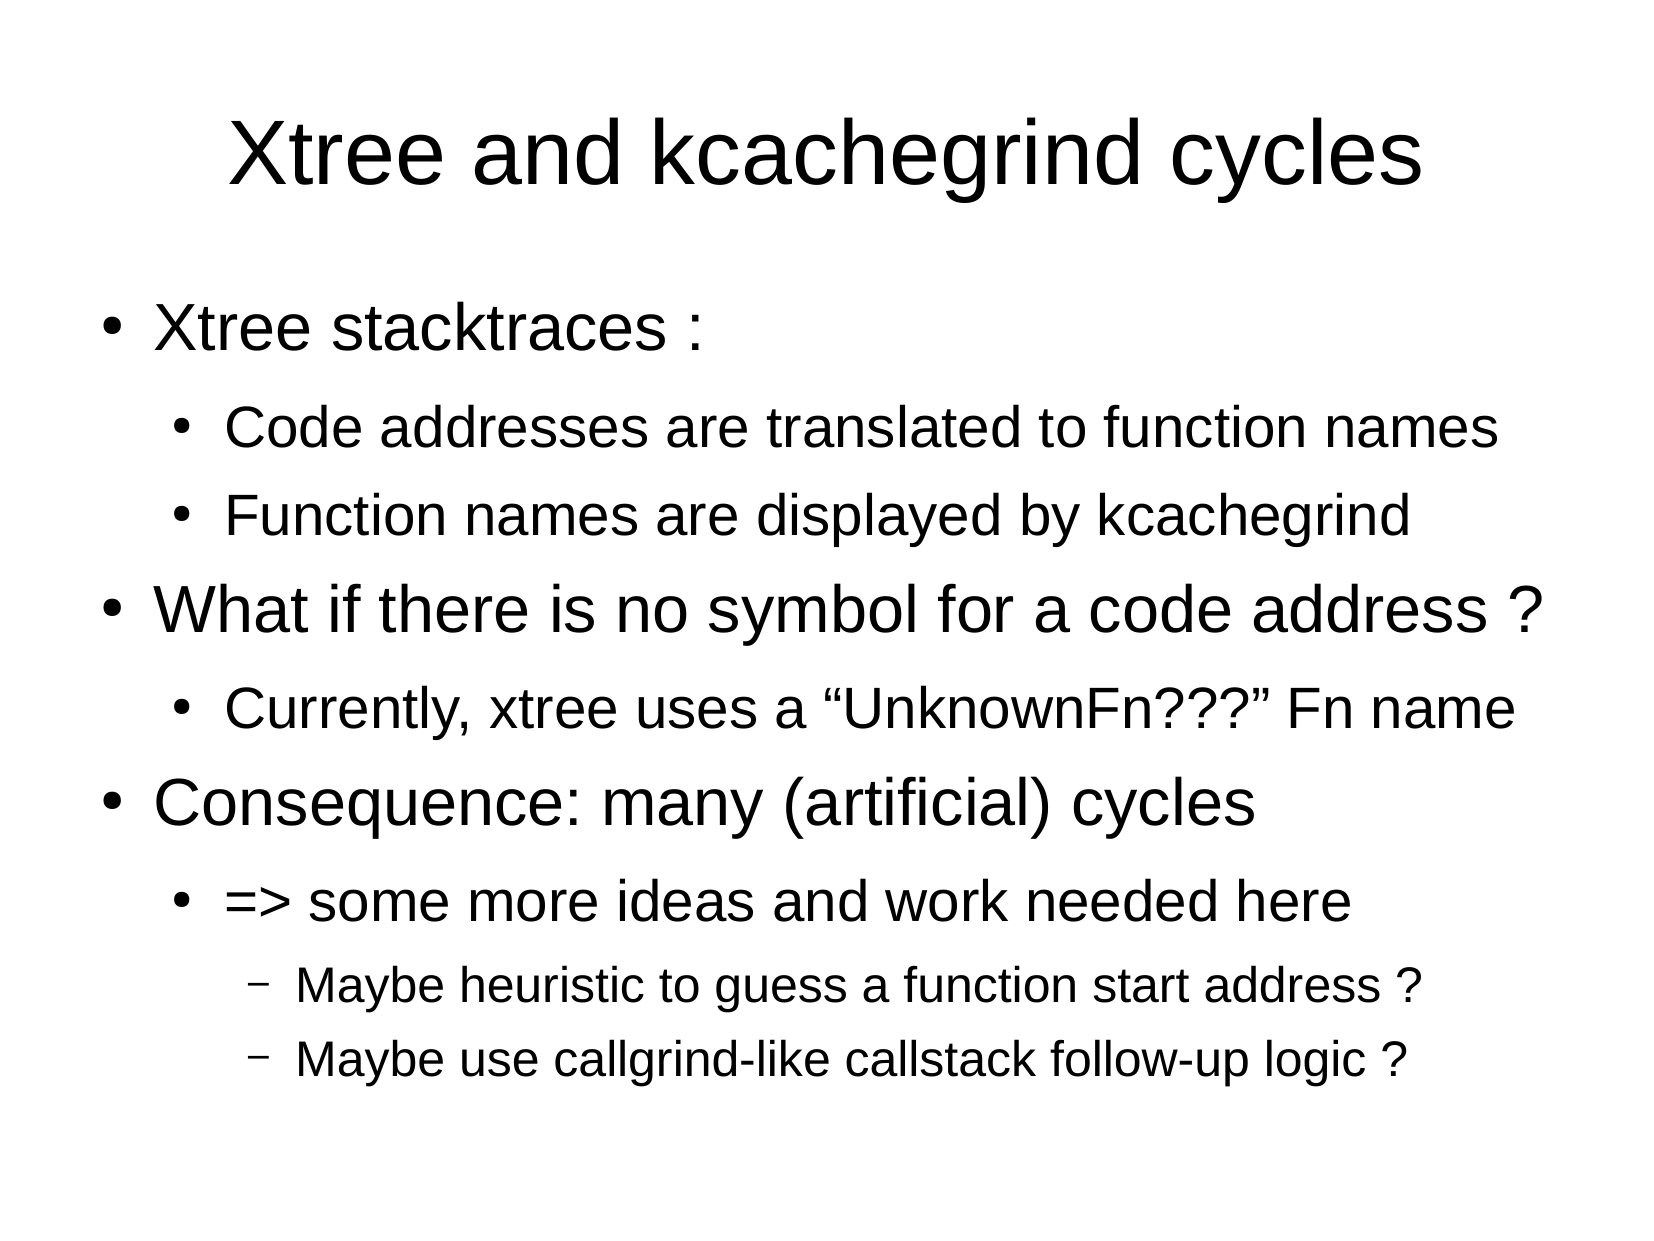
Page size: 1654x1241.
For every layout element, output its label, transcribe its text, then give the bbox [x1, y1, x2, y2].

title Xtree and kcachegrind cycles [82, 49, 1571, 257]
list Xtree stacktraces : Code addresses are translated to function names Function names are displayed by kcachegrind What if there is no symbol for a code address ? Currently, xtree uses a “UnknownFn???” Fn name Consequence: many (artificial) cycles => some more ideas and work needed here Maybe heuristic to guess a function start address ? Maybe use callgrind-like callstack follow-up logic ? [82, 290, 1571, 1186]
